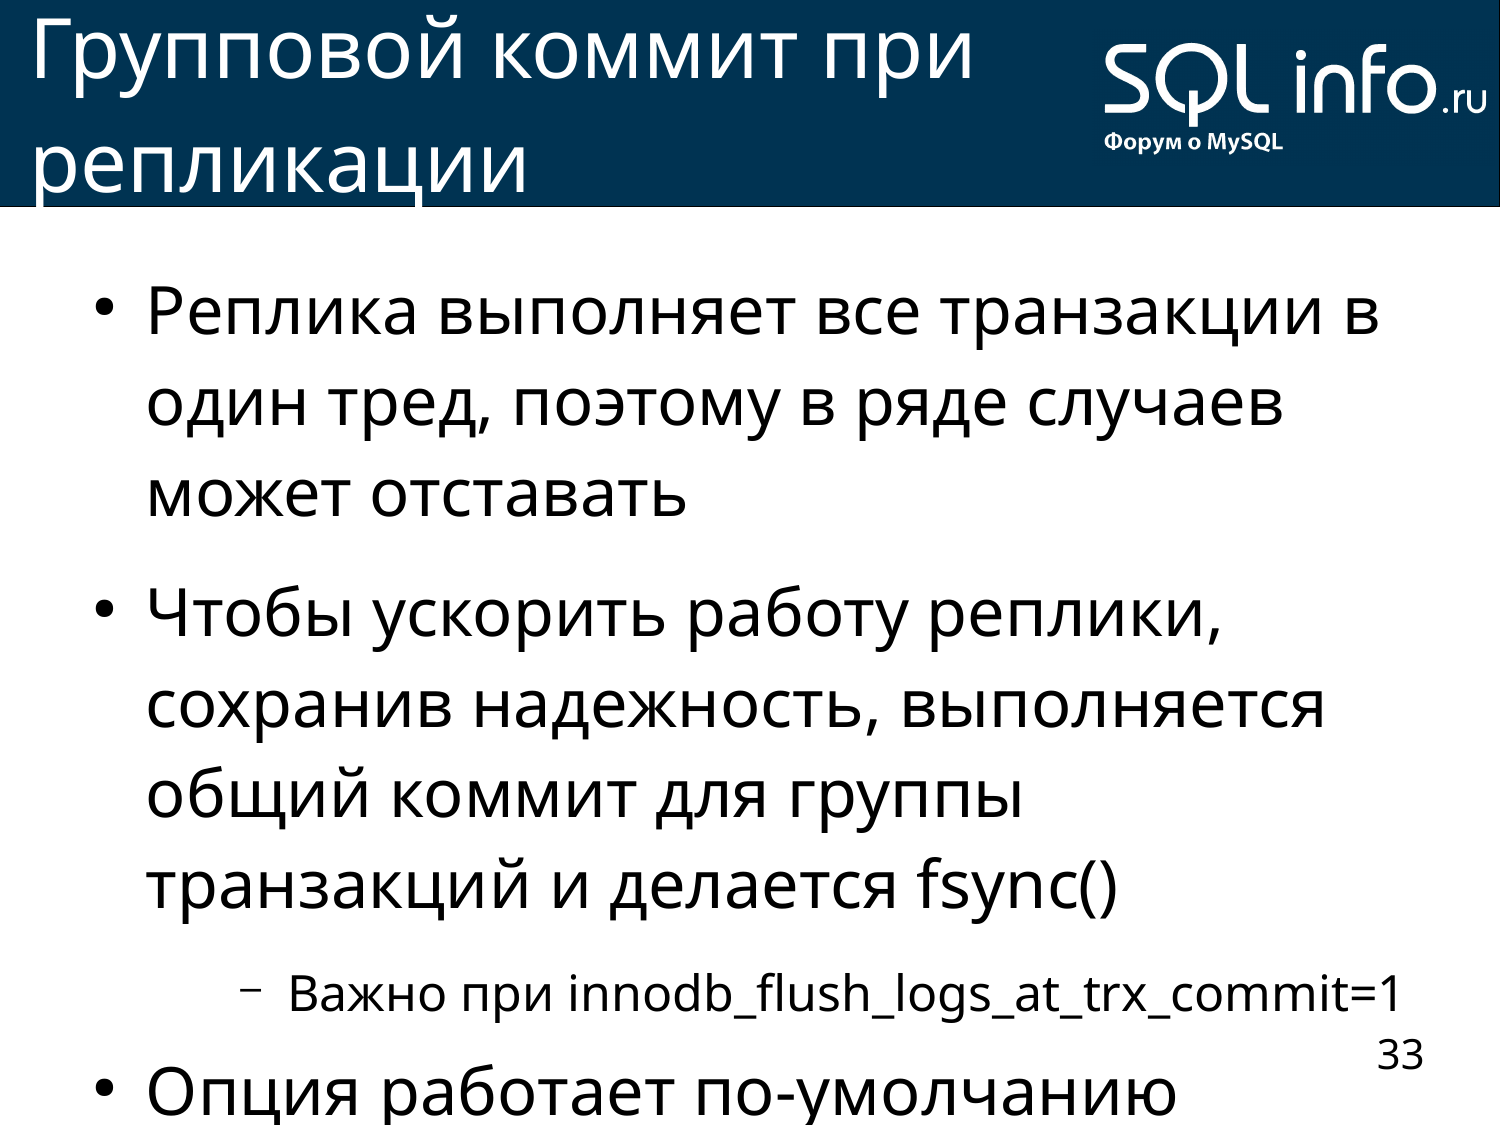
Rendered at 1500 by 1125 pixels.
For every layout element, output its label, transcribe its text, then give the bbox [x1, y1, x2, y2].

list Реплика выполняет все транзакции в один тред, поэтому в ряде случаев может отставать Чтобы ускорить работу реплики, сохранив надежность, выполняется общий коммит для группы транзакций и делается fsync() Важно при innodb_flush_logs_at_trx_commit=1 Опция работает по-умолчанию [75, 263, 1425, 1063]
picture [1093, 29, 1495, 166]
title Групповой коммит при репликации [29, 0, 1093, 207]
